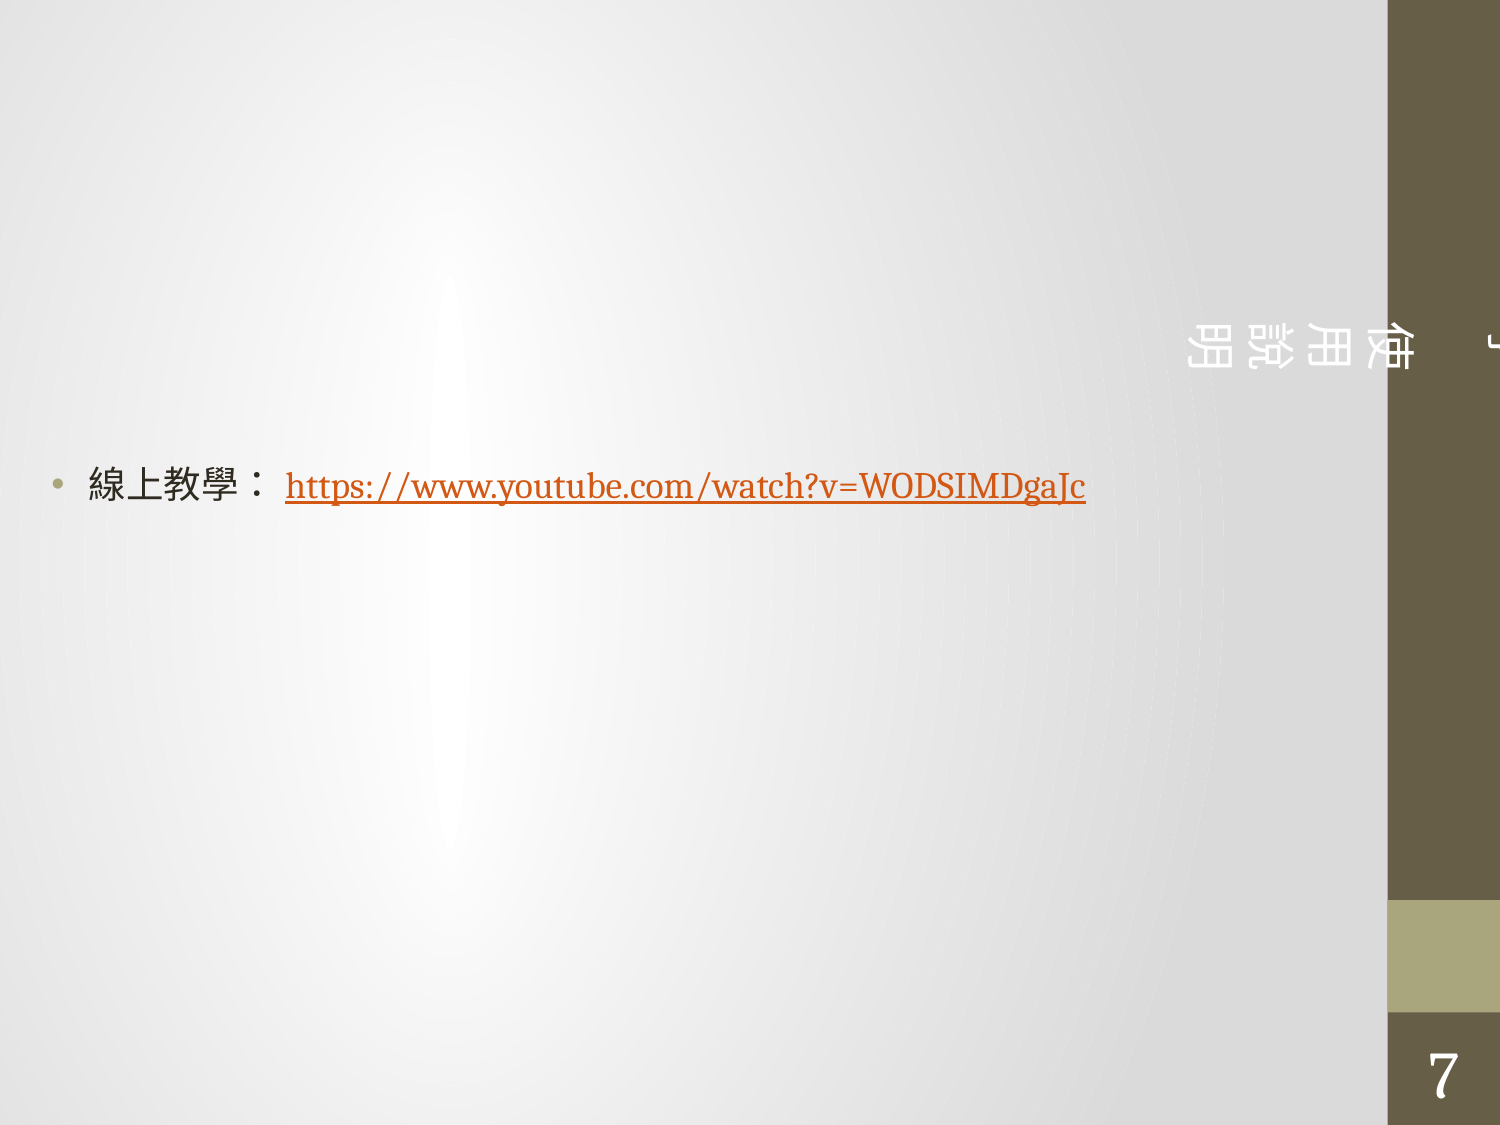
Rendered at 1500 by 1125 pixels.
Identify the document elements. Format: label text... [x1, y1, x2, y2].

text_box 7 [1387, 1023, 1500, 1119]
list 線上教學：https://www.youtube.com/watch?v=WODSIMDgaJc [17, 62, 1365, 905]
text_box 地產大亨 使用說明 [1392, 0, 1484, 705]
